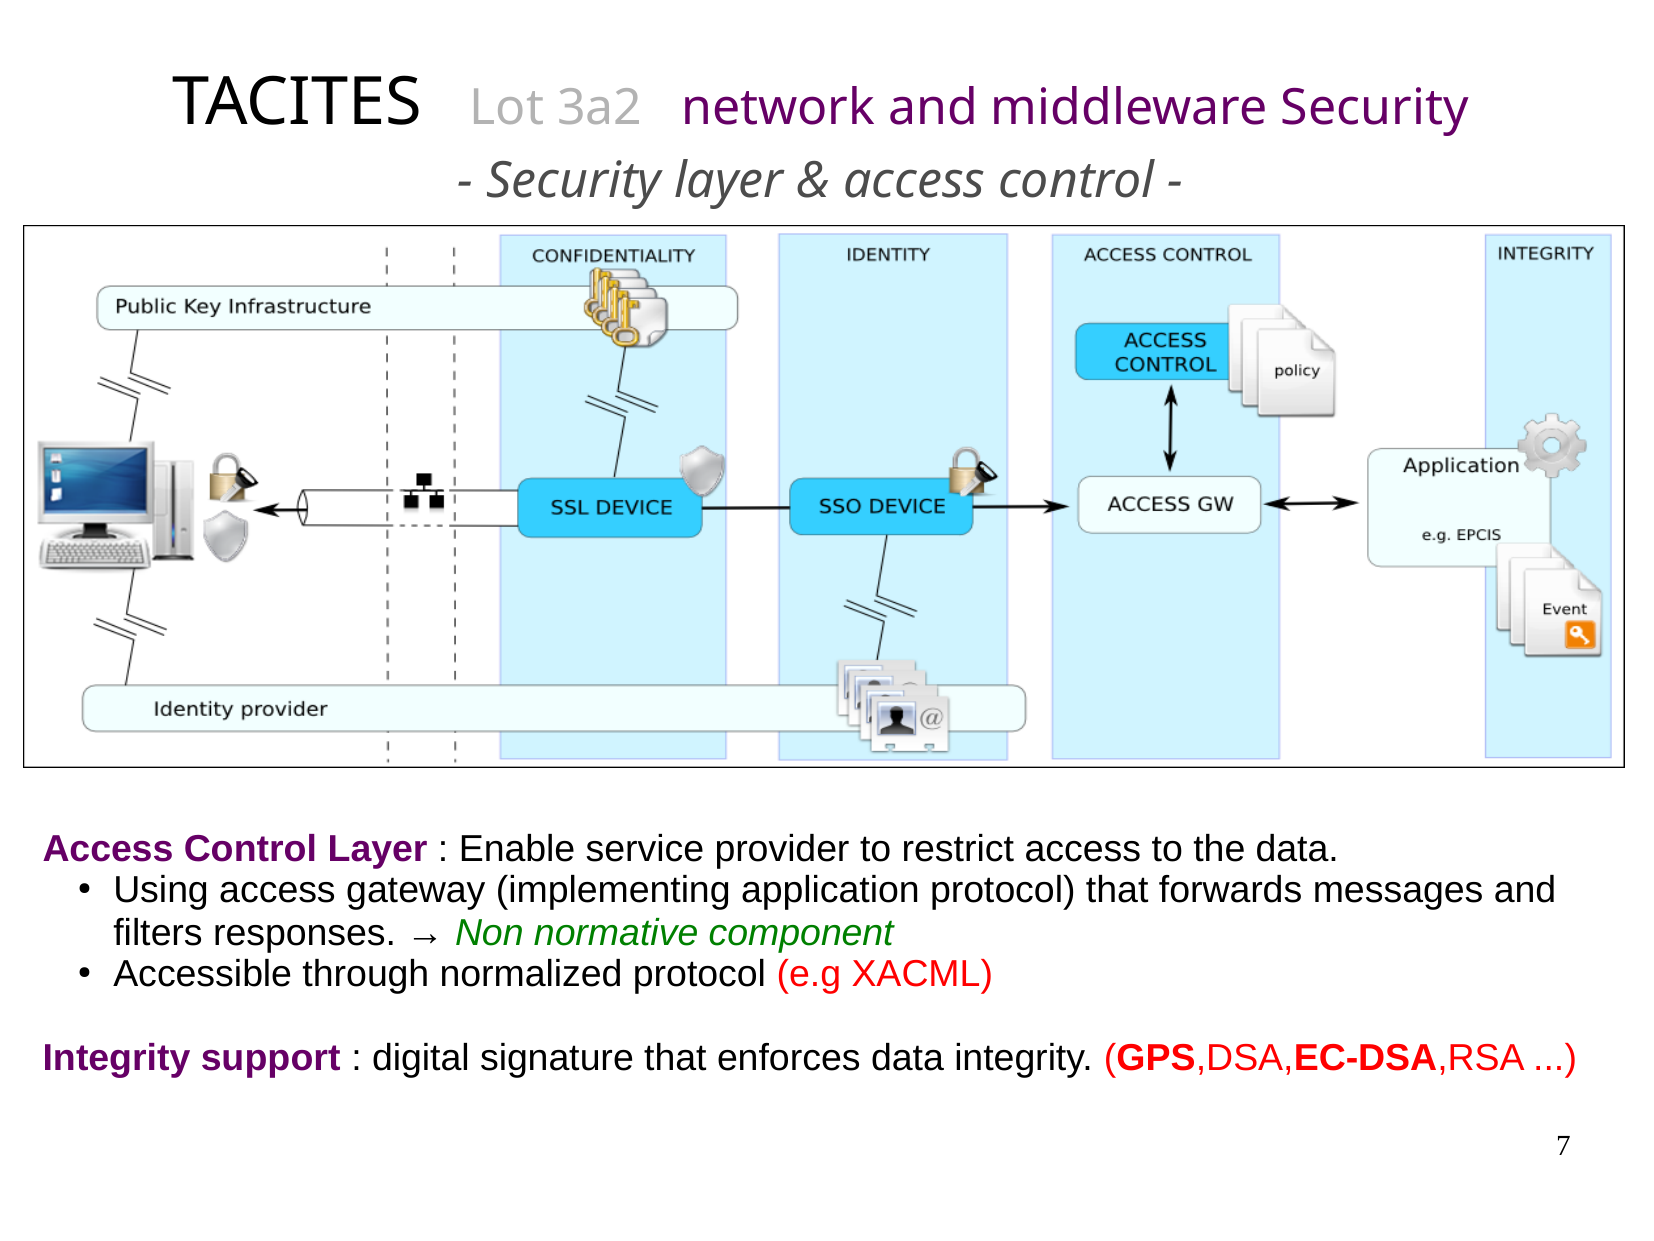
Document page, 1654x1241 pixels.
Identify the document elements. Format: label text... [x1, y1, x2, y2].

title TACITES Lot 3a2 network and middleware Security - Security layer & access control - [76, 27, 1566, 239]
picture [23, 225, 1625, 768]
text_box Access Control Layer : Enable service provider to restrict access to the data. Using access gateway (implementing application protocol) that forwards messages and filters responses. → Non normative component Accessible through normalized protocol (e.g XACML) Integrity support : digital signature that enforces data integrity. (GPS,DSA,EC-DSA,RSA ...) [27, 819, 1623, 1095]
